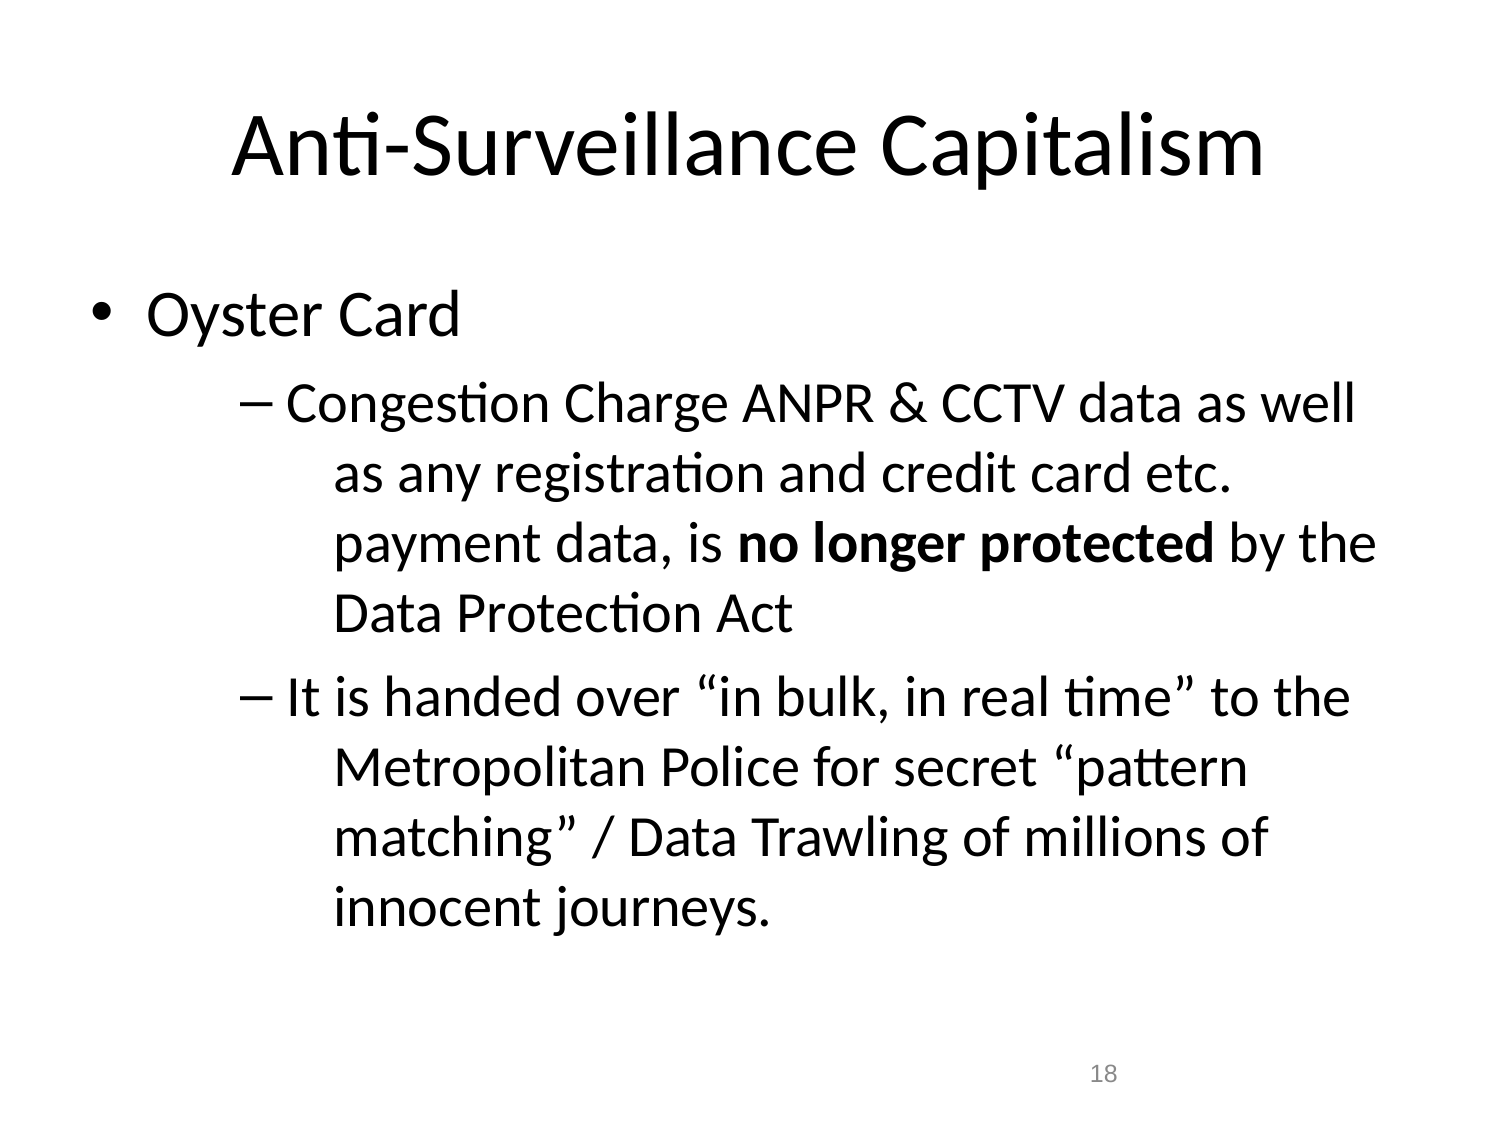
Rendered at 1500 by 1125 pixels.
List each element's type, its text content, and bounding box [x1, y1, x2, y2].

title Anti-Surveillance Capitalism [75, 45, 1426, 233]
text_box 11 [1074, 1042, 1426, 1103]
list Oyster Card Congestion Charge ANPR & CCTV data as well as any registration and credit card etc. payment data, is no longer protected by the Data Protection Act It is handed over “in bulk, in real time” to the Metropolitan Police for secret “pattern matching” / Data Trawling of millions of innocent journeys. [75, 262, 1426, 1005]
